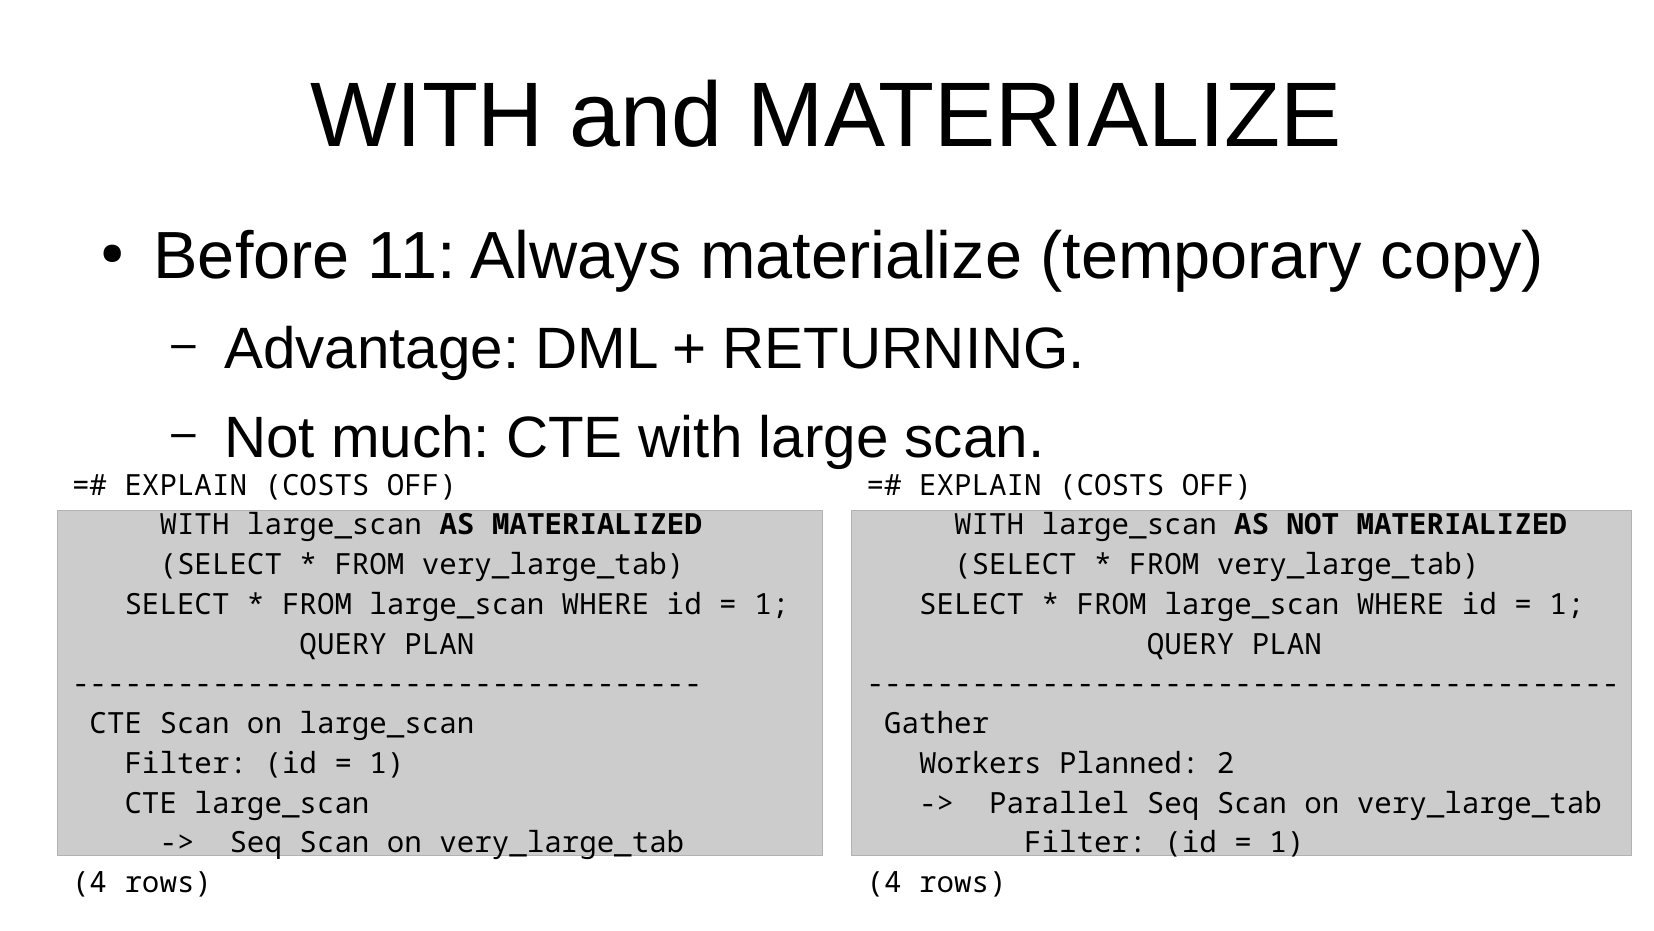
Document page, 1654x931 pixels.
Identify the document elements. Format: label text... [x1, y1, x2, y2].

text_box =# EXPLAIN (COSTS OFF) WITH large_scan AS NOT MATERIALIZED (SELECT * FROM very_large_tab) SELECT * FROM large_scan WHERE id = 1; QUERY PLAN ------------------------------------------- Gather Workers Planned: 2 -> Parallel Seq Scan on very_large_tab Filter: (id = 1) (4 rows) [851, 510, 1632, 856]
list Before 11: Always materialize (temporary copy) Advantage: DML + RETURNING. Not much: CTE with large scan. [82, 217, 1571, 496]
title WITH and MATERIALIZE [82, 37, 1571, 193]
text_box =# EXPLAIN (COSTS OFF) WITH large_scan AS MATERIALIZED (SELECT * FROM very_large_tab) SELECT * FROM large_scan WHERE id = 1; QUERY PLAN ------------------------------------ CTE Scan on large_scan Filter: (id = 1) CTE large_scan -> Seq Scan on very_large_tab (4 rows) [57, 510, 823, 856]
